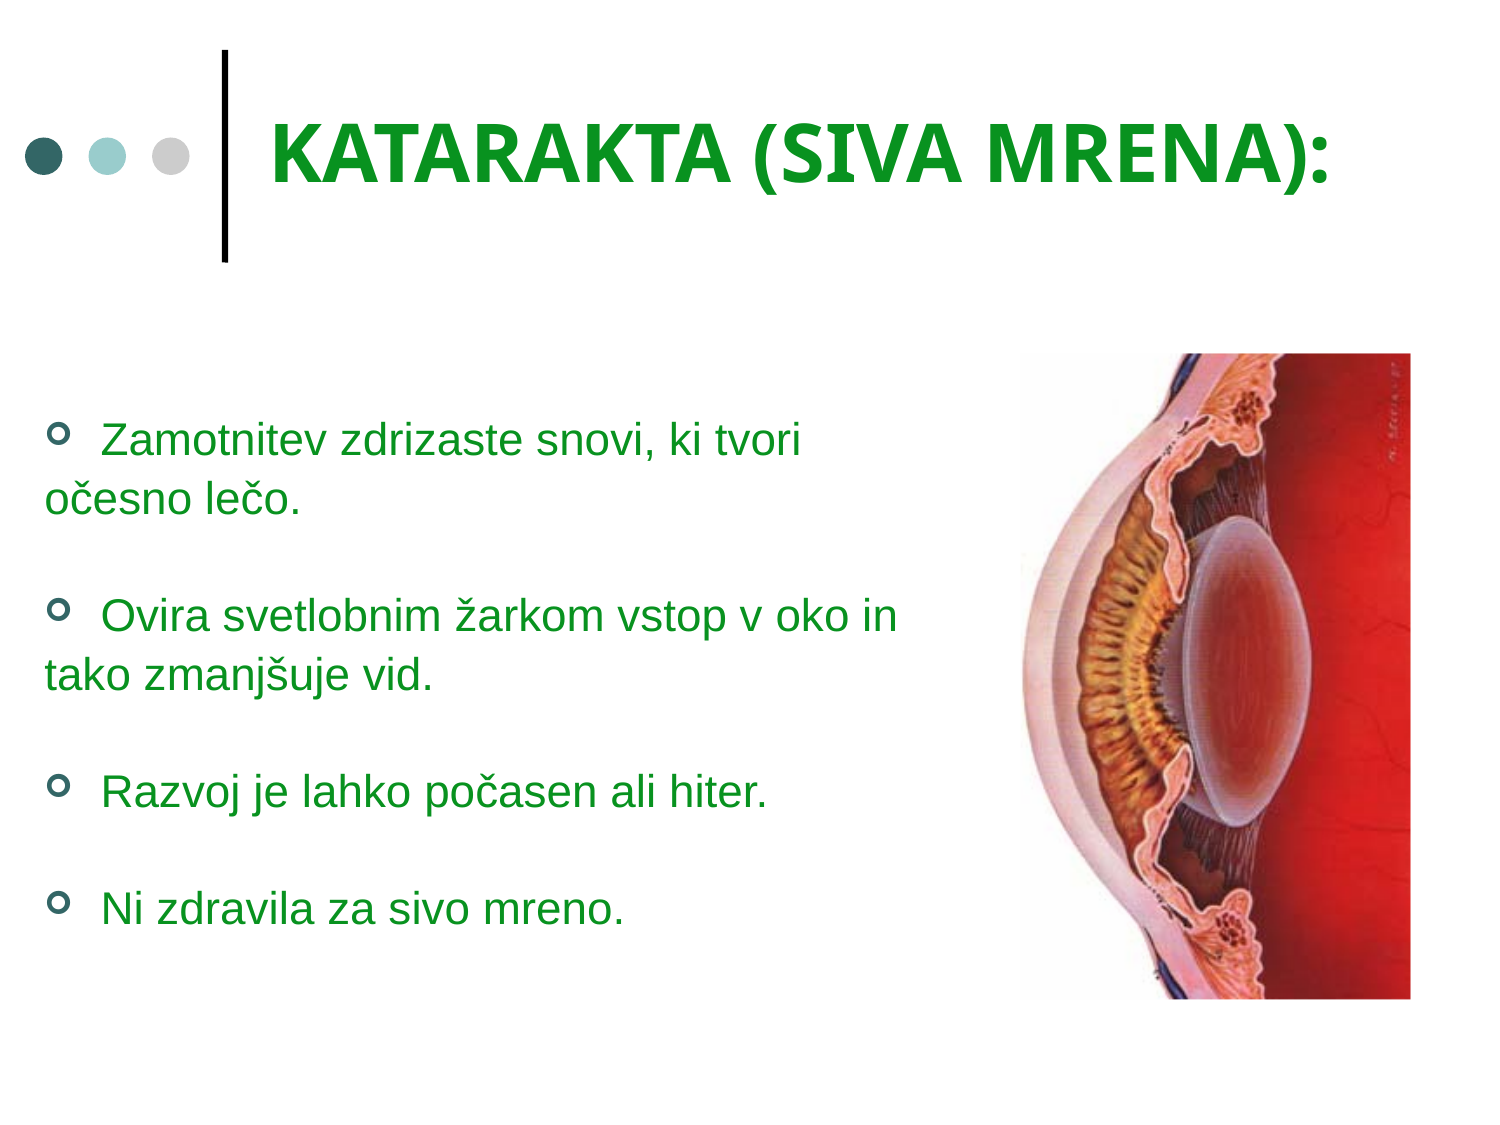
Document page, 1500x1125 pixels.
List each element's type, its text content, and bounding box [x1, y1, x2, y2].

title KATARAKTA (SIVA MRENA): [253, 0, 1500, 295]
list Zamotnitev zdrizaste snovi, ki tvori očesno lečo. Ovira svetlobnim žarkom vstop v oko in tako zmanjšuje vid. Razvoj je lahko počasen ali hiter. Ni zdravila za sivo mreno. [29, 408, 927, 988]
picture [1009, 326, 1437, 1024]
